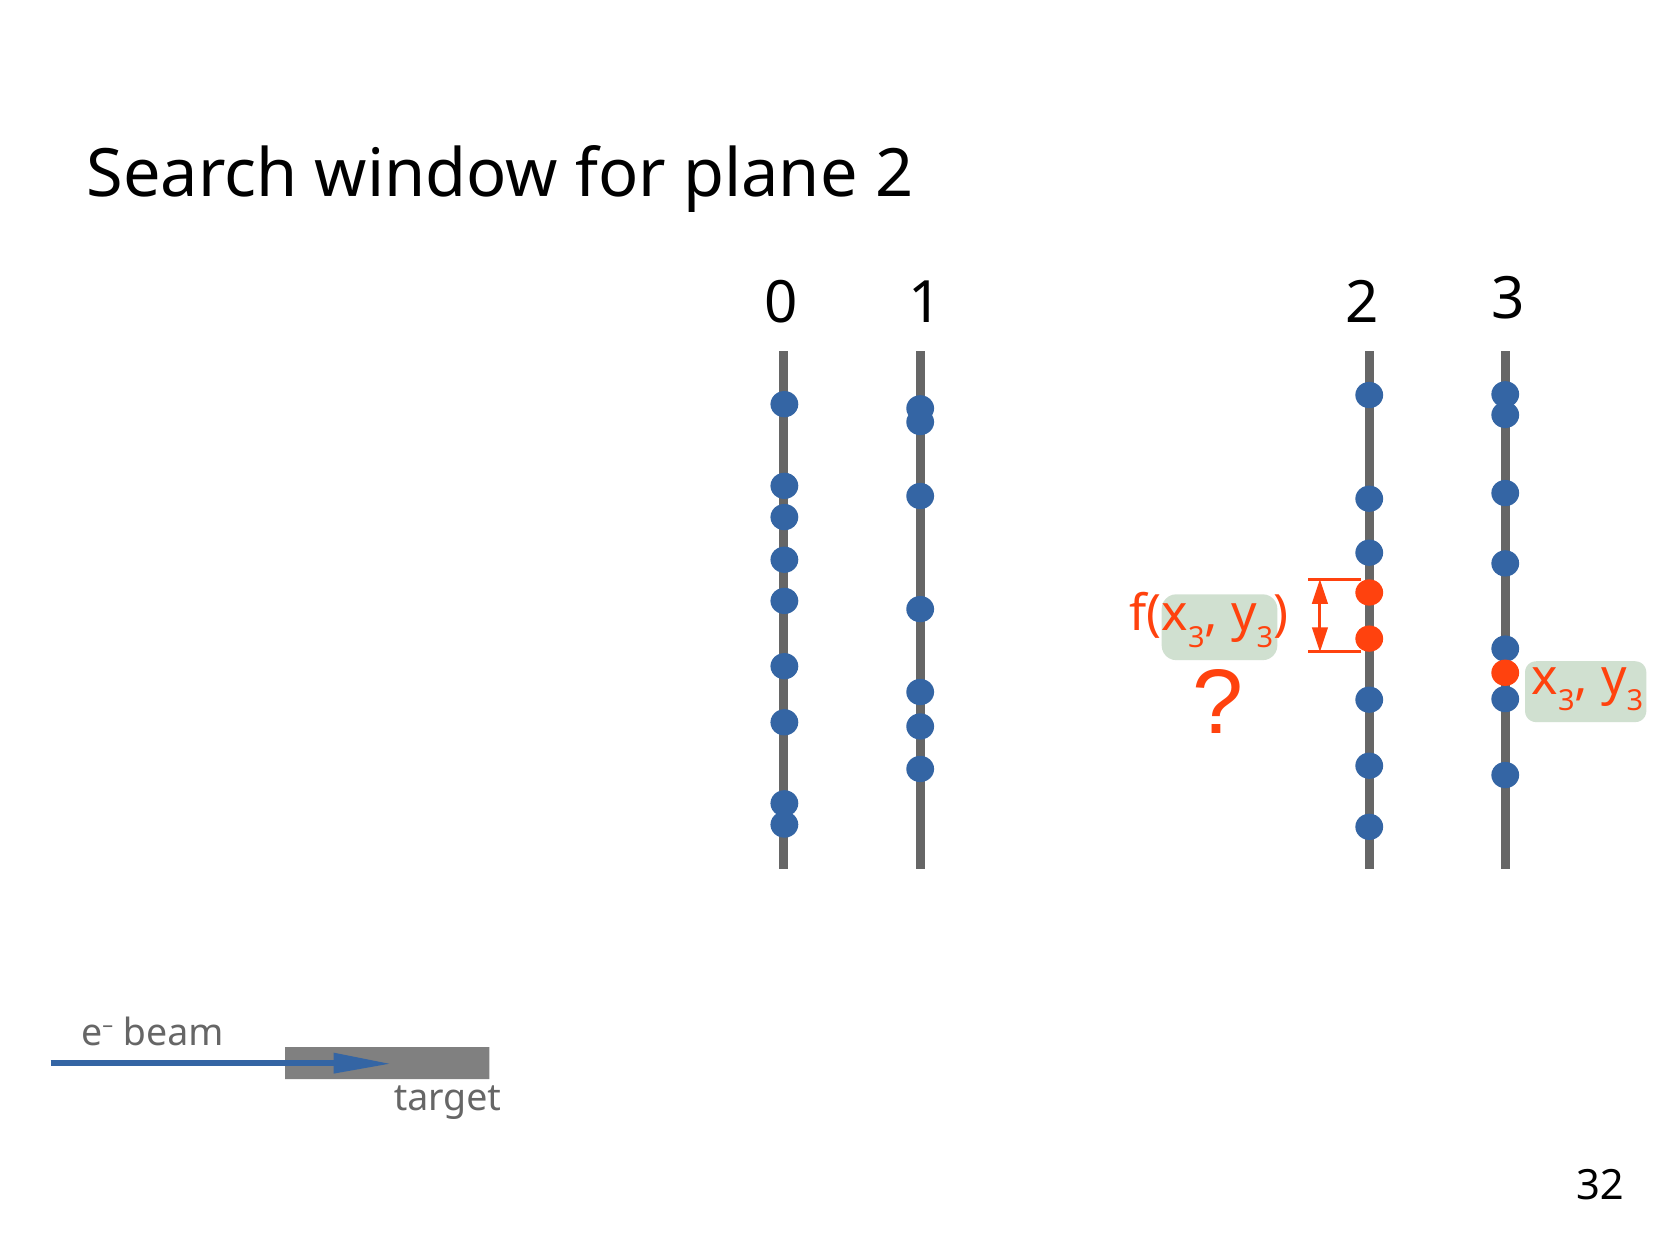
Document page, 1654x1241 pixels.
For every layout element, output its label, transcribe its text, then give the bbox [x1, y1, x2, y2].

text_box [770, 653, 799, 680]
text_box 1 [908, 272, 975, 340]
text_box 0 [764, 272, 832, 340]
text_box [906, 713, 935, 740]
text_box [906, 678, 935, 706]
text_box [1491, 479, 1520, 507]
text_box [770, 472, 799, 500]
text_box [1491, 550, 1520, 577]
text_box [906, 595, 935, 623]
text_box [1491, 381, 1520, 429]
text_box [770, 790, 799, 838]
text_box [906, 395, 935, 436]
text_box [906, 755, 935, 783]
text_box [1355, 752, 1384, 779]
text_box [1492, 635, 1516, 713]
text_box 2 [1345, 260, 1413, 340]
text_box ? [1177, 642, 1278, 790]
text_box [770, 391, 799, 418]
text_box [1355, 381, 1384, 409]
text_box f(x3, y3) [1114, 569, 1492, 738]
text_box [1491, 761, 1520, 789]
text_box [1355, 539, 1384, 566]
text_box [770, 709, 799, 736]
text_box [770, 587, 799, 615]
text_box Search window for plane 2 [86, 69, 1133, 272]
text_box e– beam [66, 997, 259, 1121]
text_box [770, 503, 799, 531]
text_box [285, 1066, 379, 1080]
text_box [906, 482, 935, 510]
text_box x3, y3 [1516, 633, 1654, 731]
text_box [285, 1047, 490, 1063]
text_box [770, 546, 799, 573]
text_box target [379, 1063, 549, 1132]
text_box [1355, 813, 1384, 841]
text_box [1355, 485, 1384, 512]
text_box 3 [1491, 256, 1559, 336]
